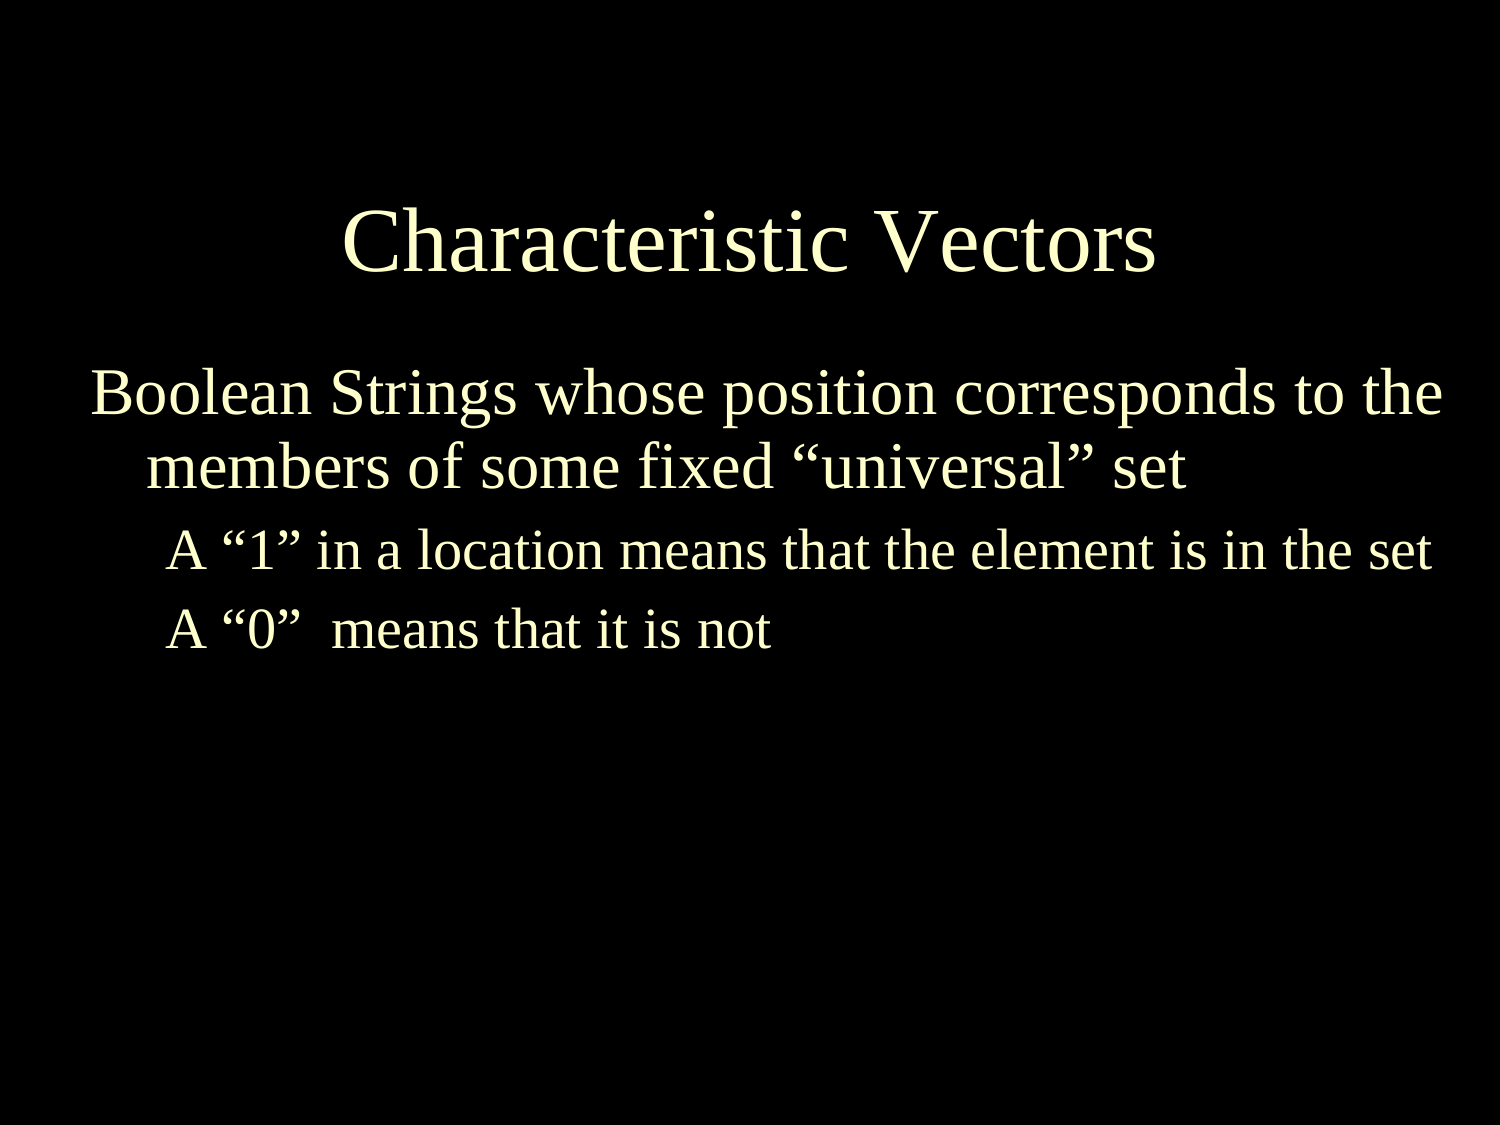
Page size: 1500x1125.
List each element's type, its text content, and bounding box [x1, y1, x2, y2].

list Boolean Strings whose position corresponds to the members of some fixed “universal” set A “1” in a location means that the element is in the set A “0” means that it is not [75, 347, 1482, 1026]
title Characteristic Vectors [22, 145, 1480, 336]
